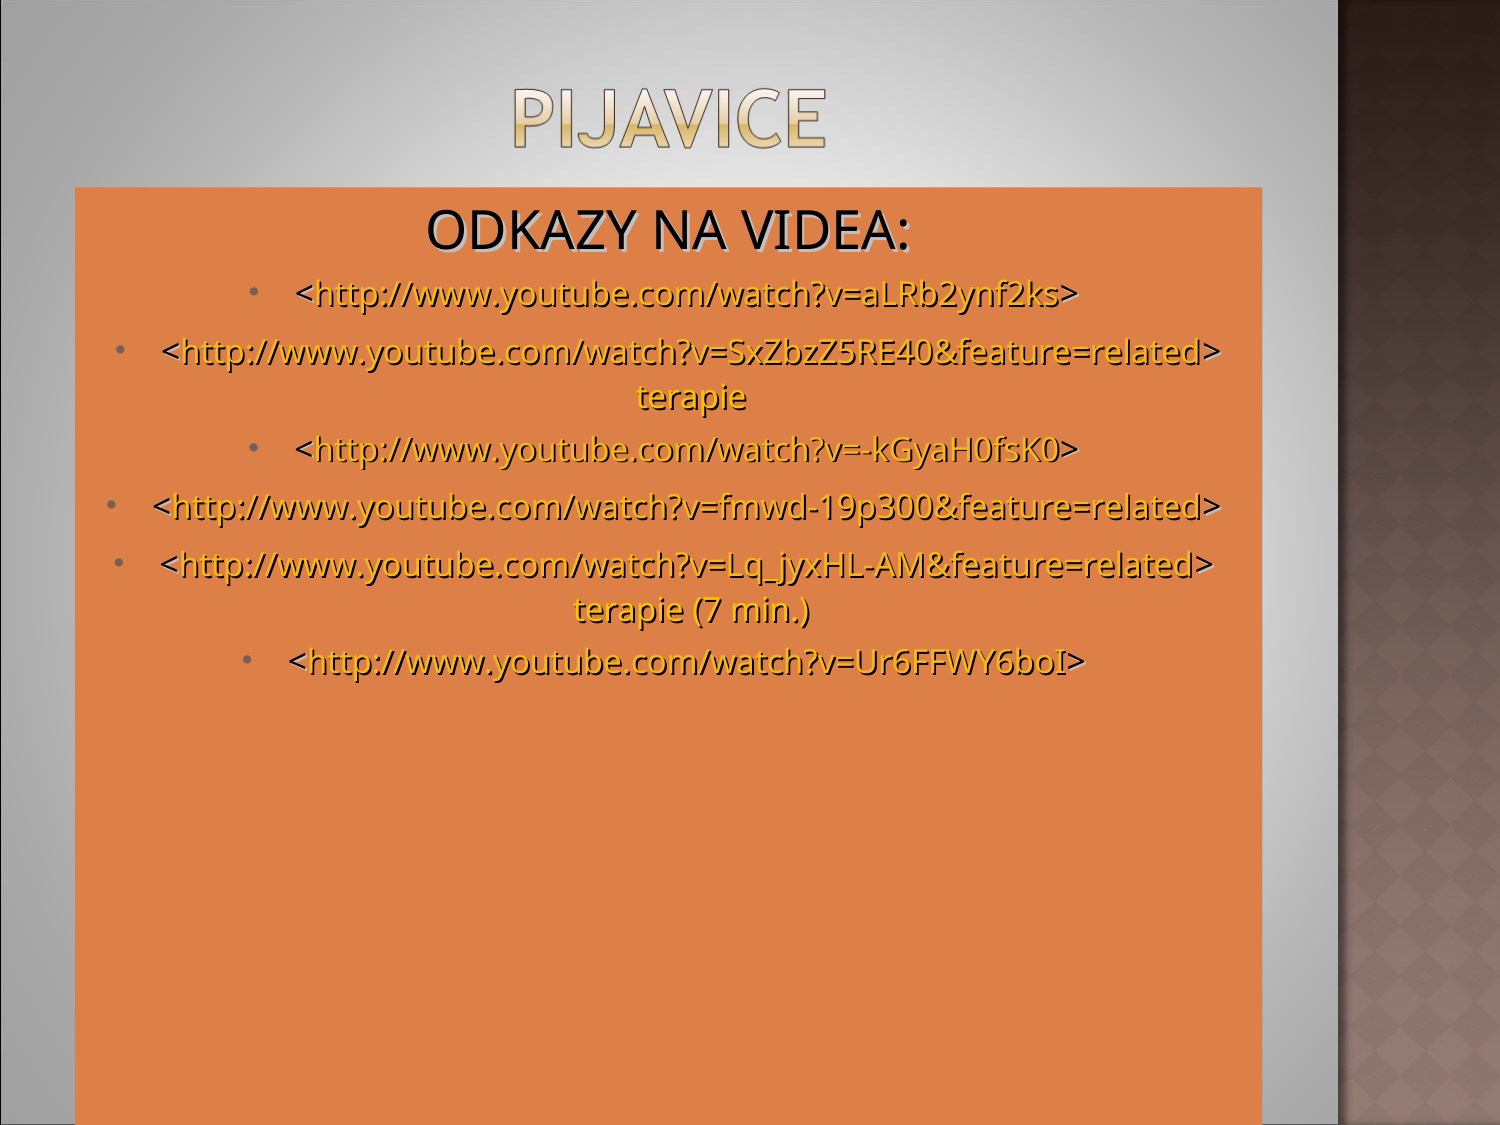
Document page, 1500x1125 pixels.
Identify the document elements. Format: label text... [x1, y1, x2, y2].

text_box [73, 21, 1265, 166]
list ODKAZY NA VIDEA: <http://www.youtube.com/watch?v=aLRb2ynf2ks> <http://www.youtube.com/watch?v=SxZbzZ5RE40&feature=related> terapie <http://www.youtube.com/watch?v=-kGyaH0fsK0> <http://www.youtube.com/watch?v=fmwd-19p300&feature=related> <http://www.youtube.com/watch?v=Lq_jyxHL-AM&feature=related> terapie (7 min.) <http://www.youtube.com/watch?v=Ur6FFWY6boI> [75, 187, 1263, 1125]
picture [0, 0, 1500, 1125]
